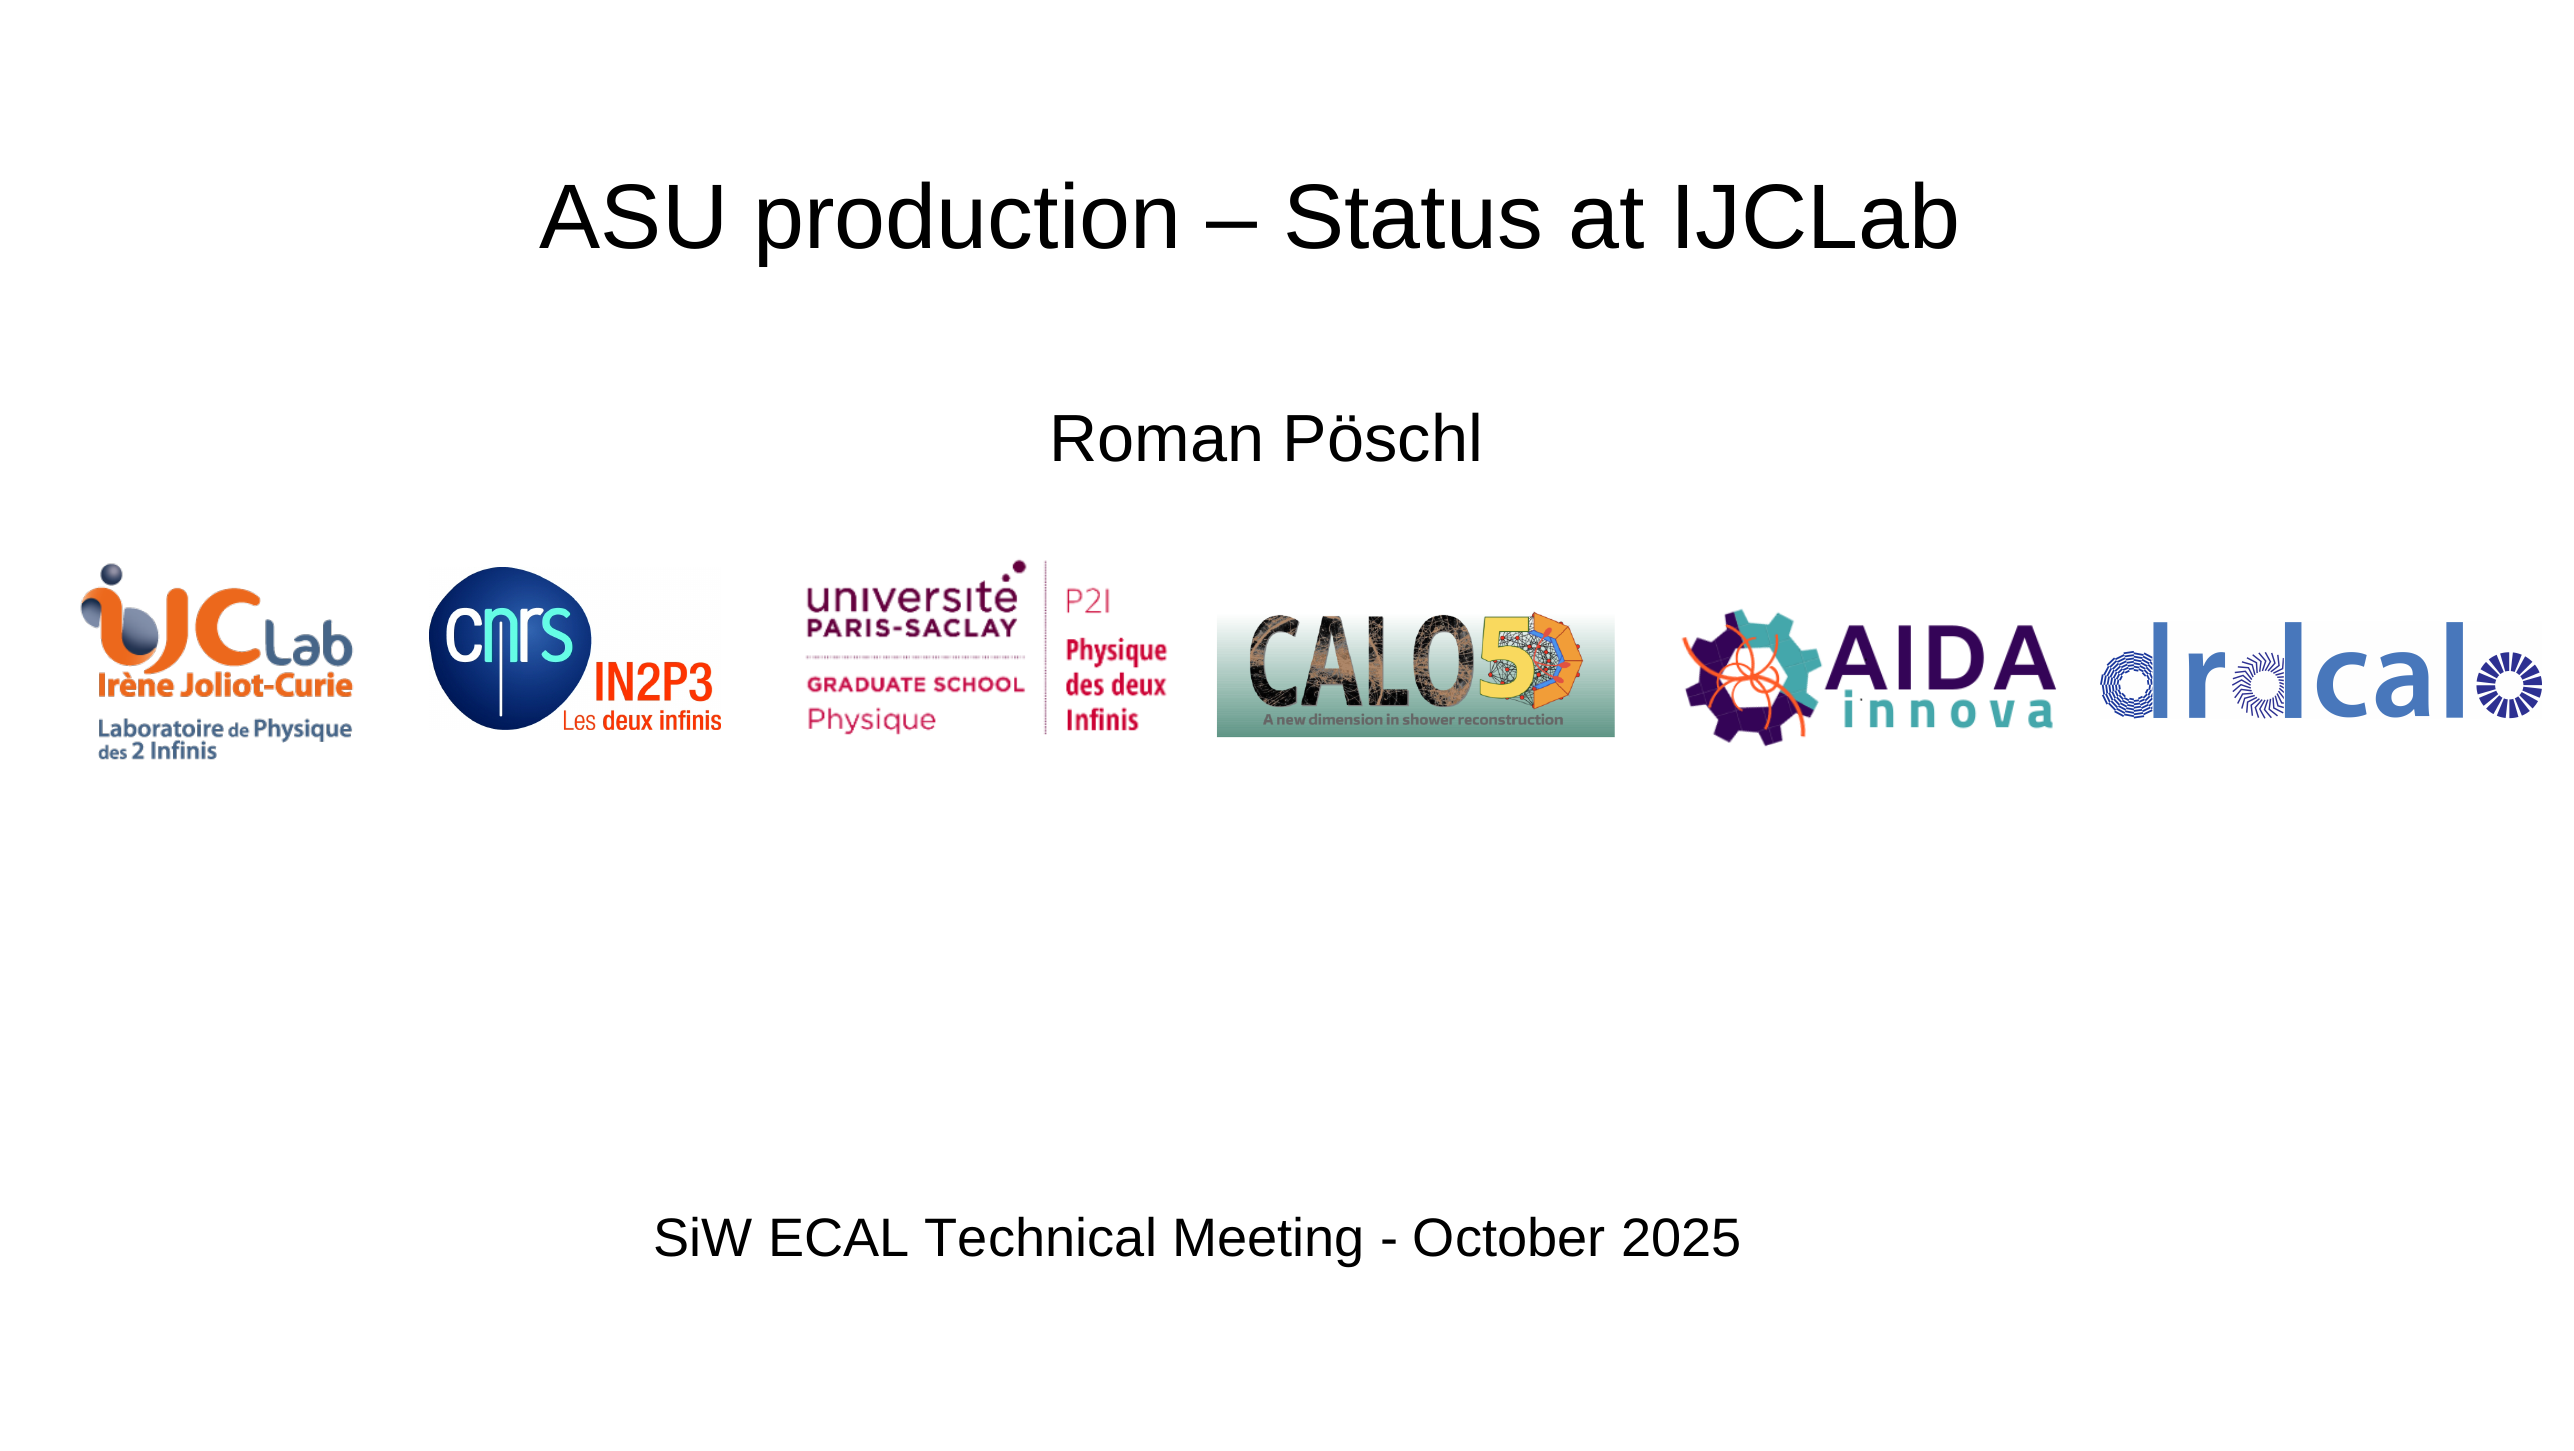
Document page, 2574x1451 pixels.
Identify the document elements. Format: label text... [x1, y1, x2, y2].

picture [2100, 621, 2542, 719]
text_box ASU production – Status at IJCLab [525, 150, 2170, 385]
picture [792, 546, 1185, 744]
picture [429, 567, 721, 730]
picture [60, 543, 374, 781]
text_box SiW ECAL Technical Meeting - October 2025 [638, 1195, 1952, 1276]
picture [1675, 584, 2076, 765]
picture [1208, 587, 1617, 738]
text_box Roman Pöschl [1034, 390, 1516, 481]
